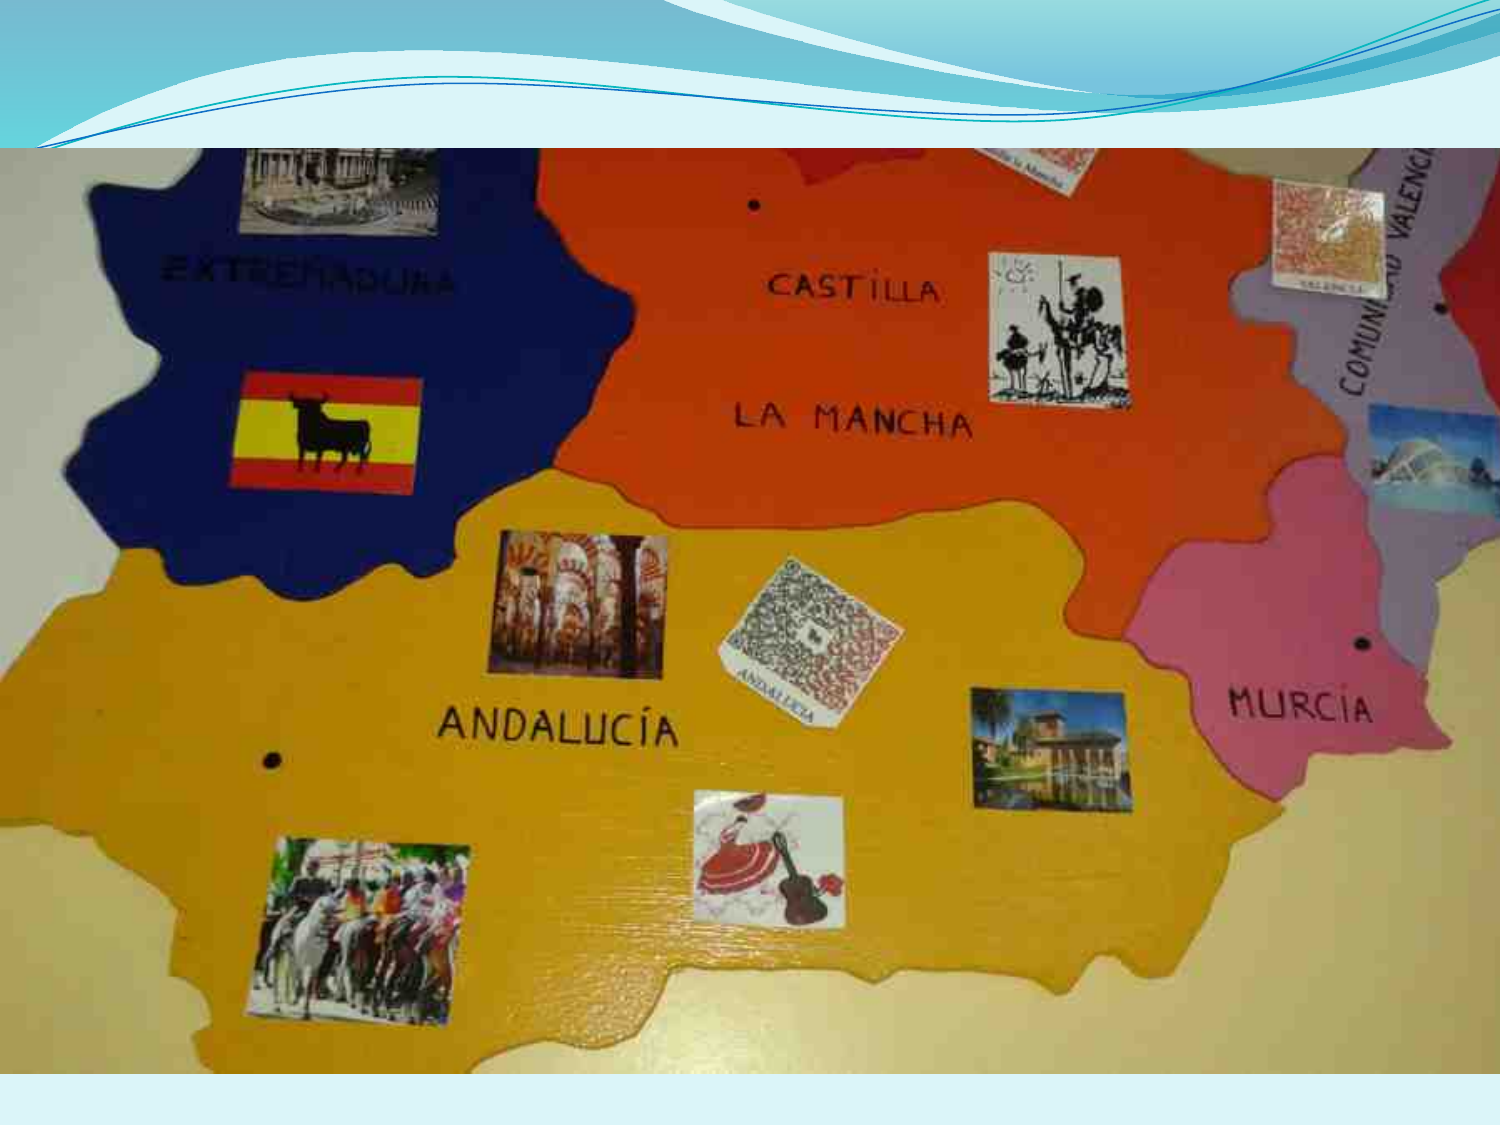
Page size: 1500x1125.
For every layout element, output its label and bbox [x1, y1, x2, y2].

picture [0, 148, 1500, 1074]
